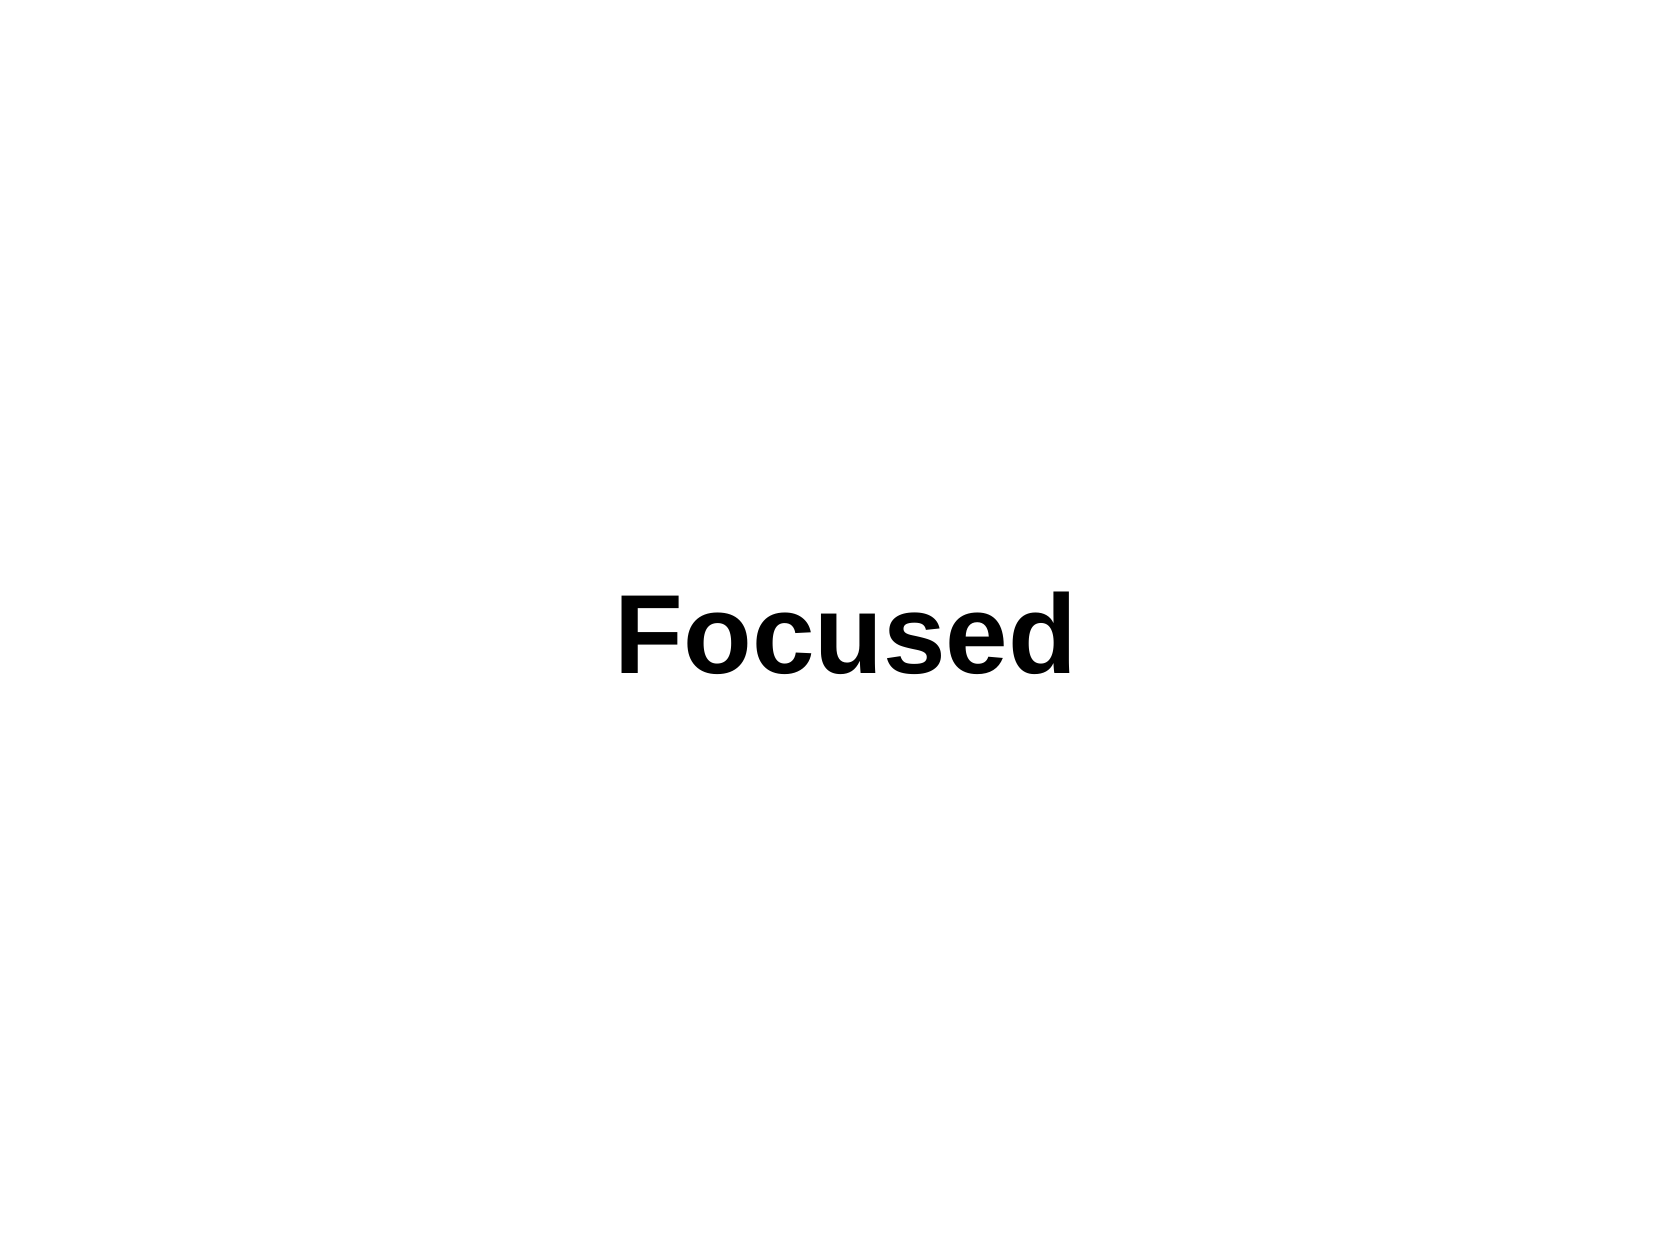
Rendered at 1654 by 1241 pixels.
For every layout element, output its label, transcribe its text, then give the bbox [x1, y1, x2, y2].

text_box Focused [600, 187, 1163, 1088]
